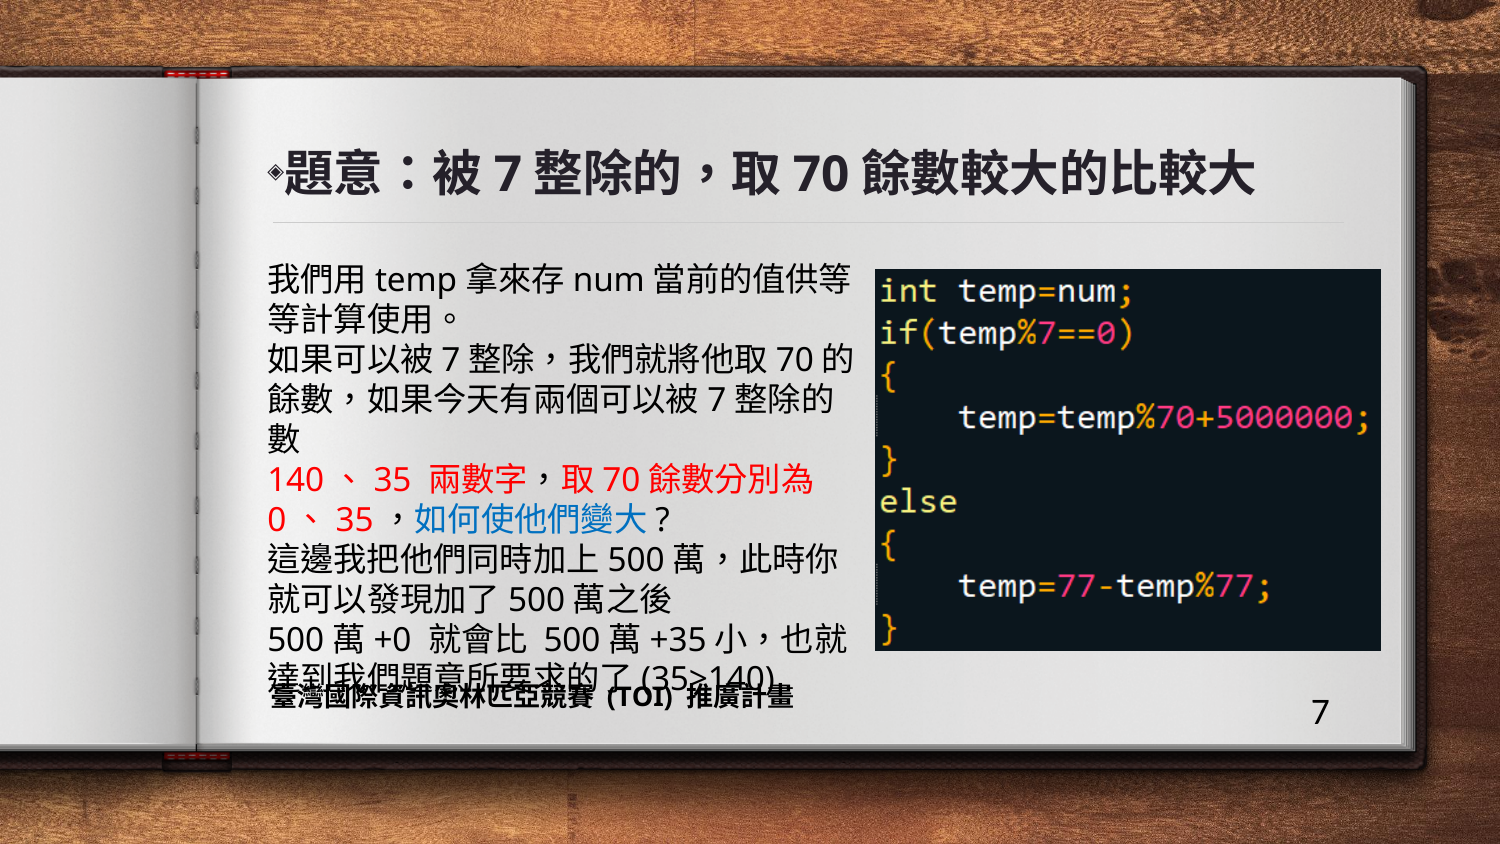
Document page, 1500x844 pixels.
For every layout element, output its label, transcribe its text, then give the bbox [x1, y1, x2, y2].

list 題意：被7整除的，取70餘數較大的比較大 [252, 126, 1296, 216]
picture [875, 269, 1381, 651]
text_box [1295, 672, 1386, 737]
text_box 我們用temp拿來存num當前的值供等等計算使用。 如果可以被7整除，我們就將他取70的餘數，如果今天有兩個可以被7整除的數 140、35 兩數字，取70餘數分別為 0、35，如何使他們變大? 這邊我把他們同時加上500萬，此時你就可以發現加了500萬之後 500萬+0 就會比 500萬+35小，也就達到我們題意所要求的了(35>140) [252, 250, 876, 670]
